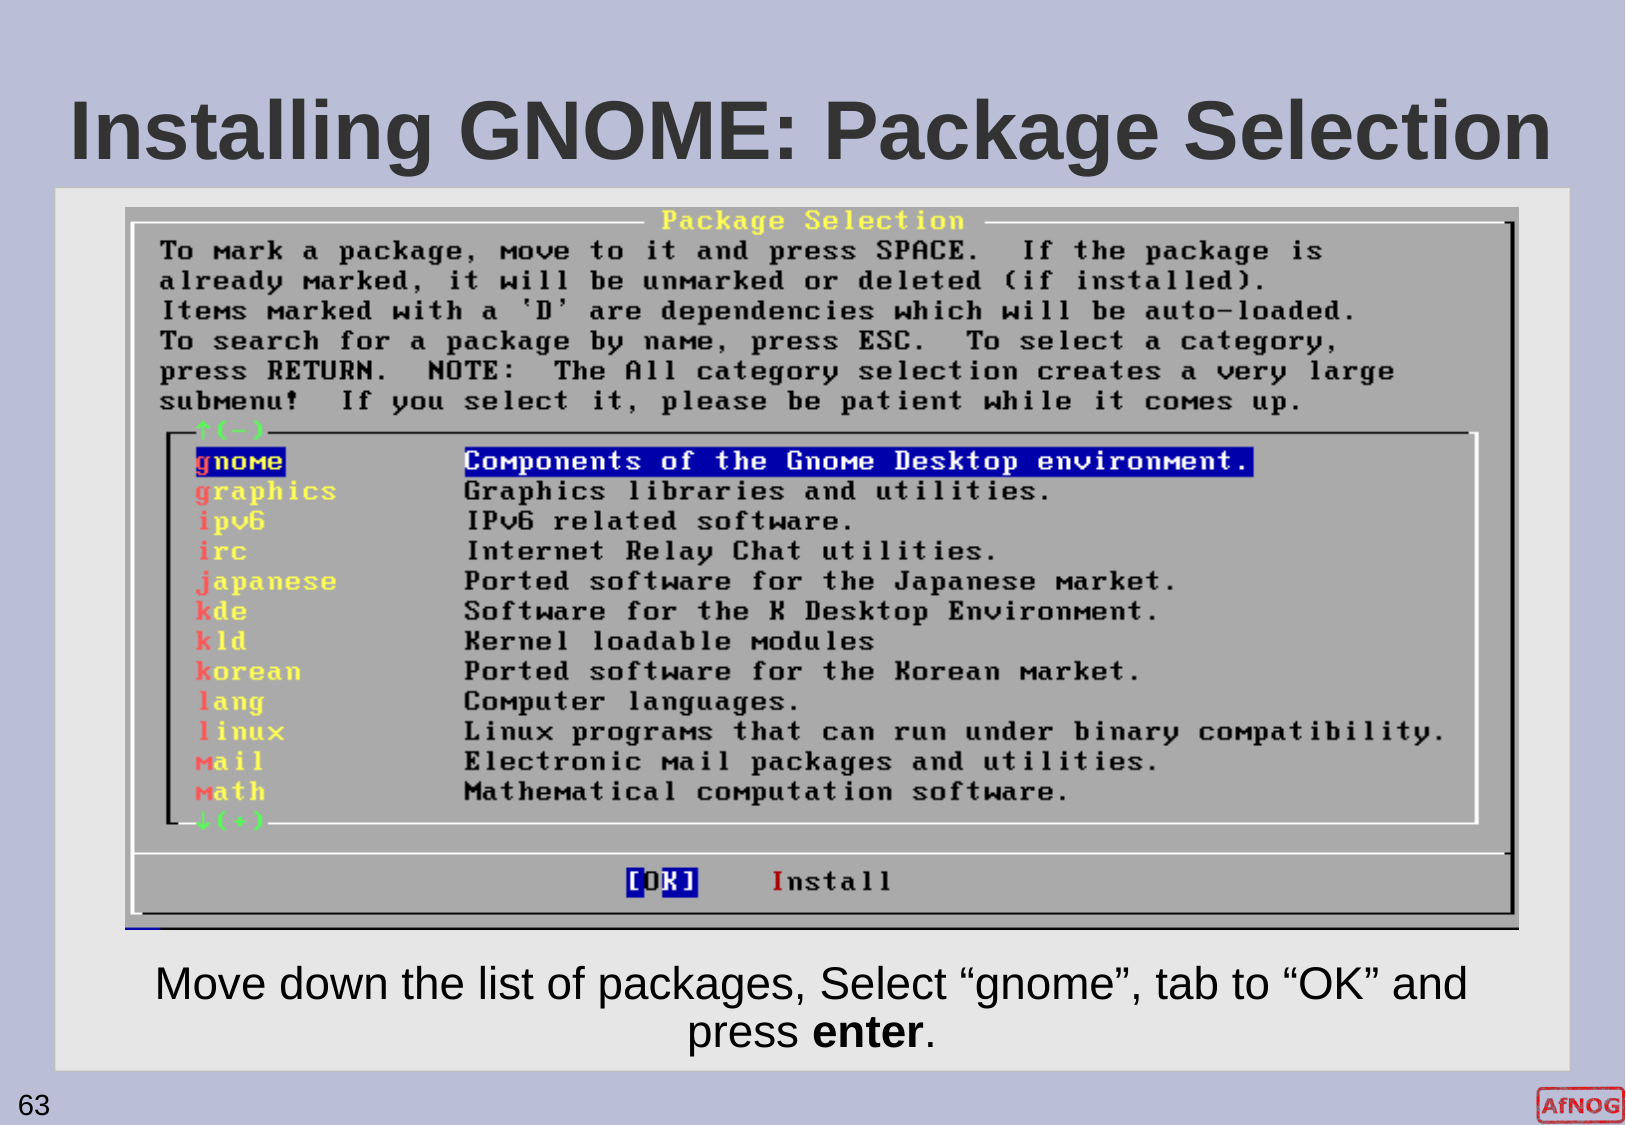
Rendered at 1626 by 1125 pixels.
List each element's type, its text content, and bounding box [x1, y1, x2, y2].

picture [125, 207, 1519, 930]
text_box Move down the list of packages, Select “gnome”, tab to “OK” and press enter. [118, 950, 1506, 1017]
picture [1535, 1085, 1626, 1125]
title Installing GNOME: Package Selection [54, 51, 1571, 207]
